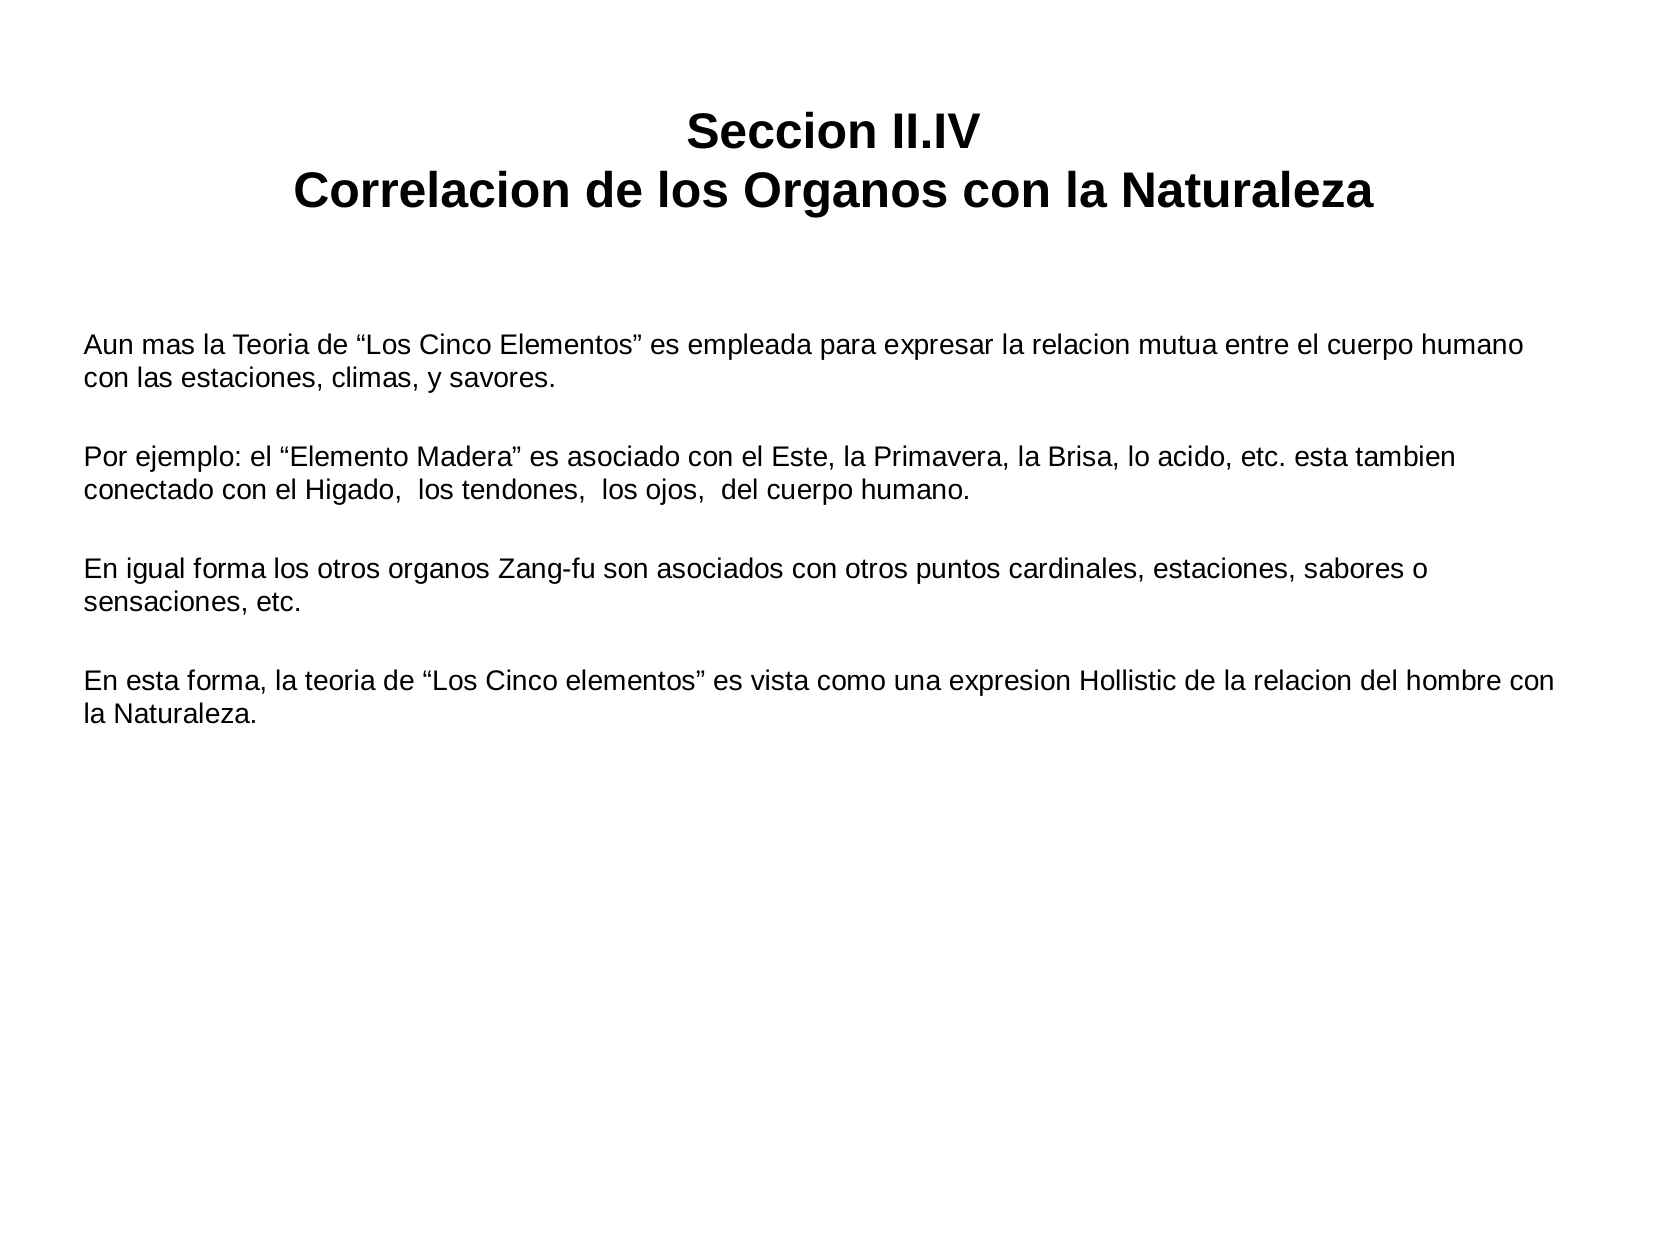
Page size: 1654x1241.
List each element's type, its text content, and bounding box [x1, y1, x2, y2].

chart [82, 290, 1565, 1106]
title Seccion II.IV Correlacion de los Organos con la Naturaleza [82, 49, 1571, 257]
